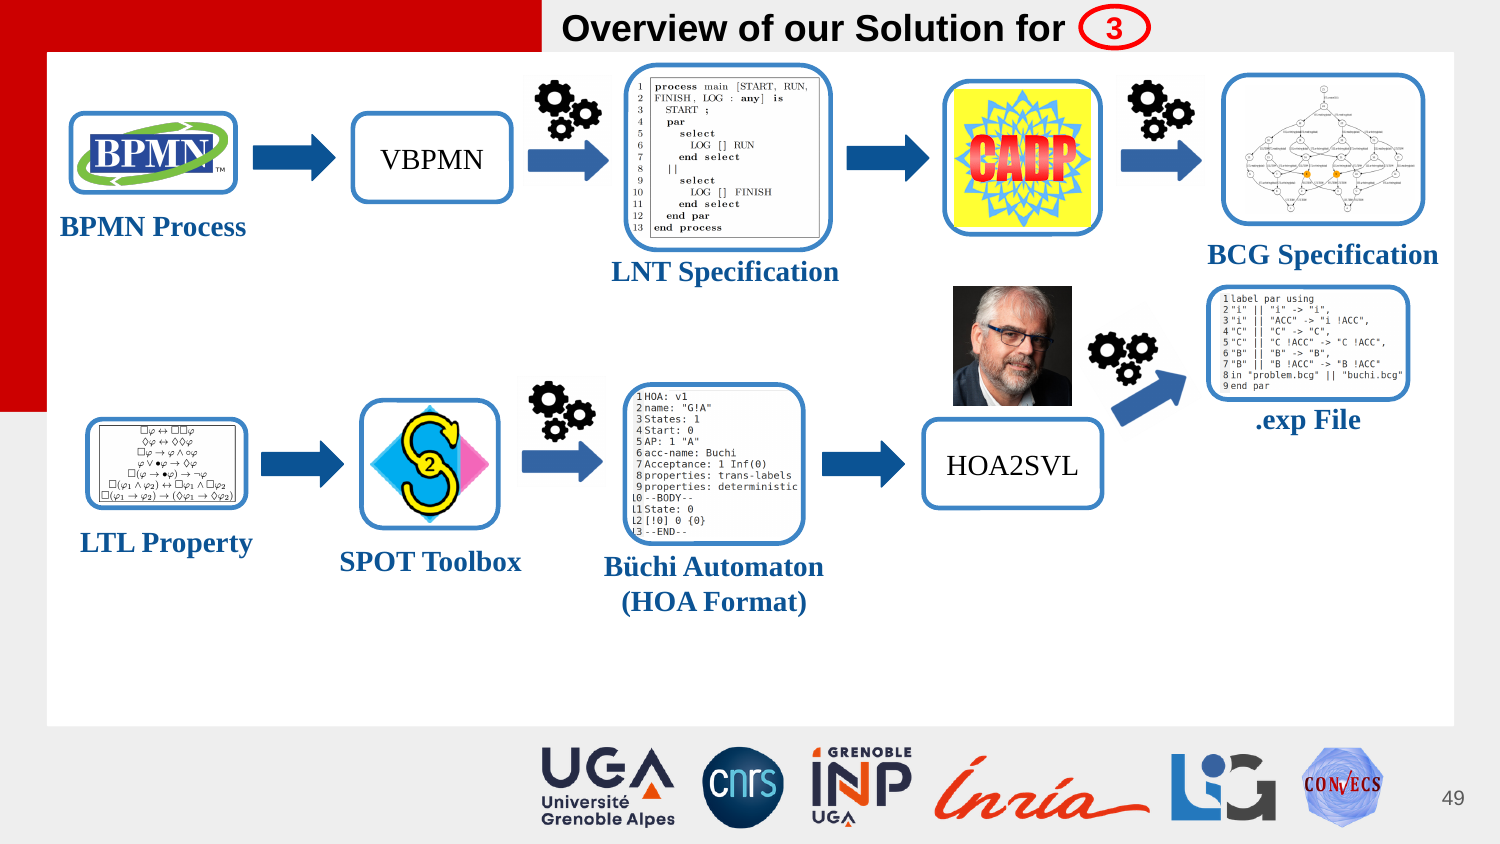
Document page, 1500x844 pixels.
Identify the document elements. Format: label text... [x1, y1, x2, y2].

text_box BPMN Process [12, 197, 294, 252]
text_box HOA2SVL [923, 419, 1103, 508]
text_box .exp File [1167, 391, 1449, 446]
text_box Overview of our Solution for [546, 0, 1441, 55]
slide_number <numéro> [1389, 764, 1480, 830]
text_box LNT Specification [588, 248, 863, 291]
text_box [822, 441, 905, 487]
text_box LTL Property [26, 513, 308, 569]
text_box SPOT Toolbox [290, 532, 572, 588]
text_box BCG Specification [1182, 225, 1464, 281]
text_box [847, 135, 929, 181]
picture [0, 0, 1500, 844]
text_box 3 [1080, 6, 1149, 49]
text_box VBPMN [352, 113, 512, 202]
text_box Büchi Automaton (HOA Format) [573, 555, 855, 610]
text_box [261, 441, 344, 487]
text_box [253, 134, 335, 181]
